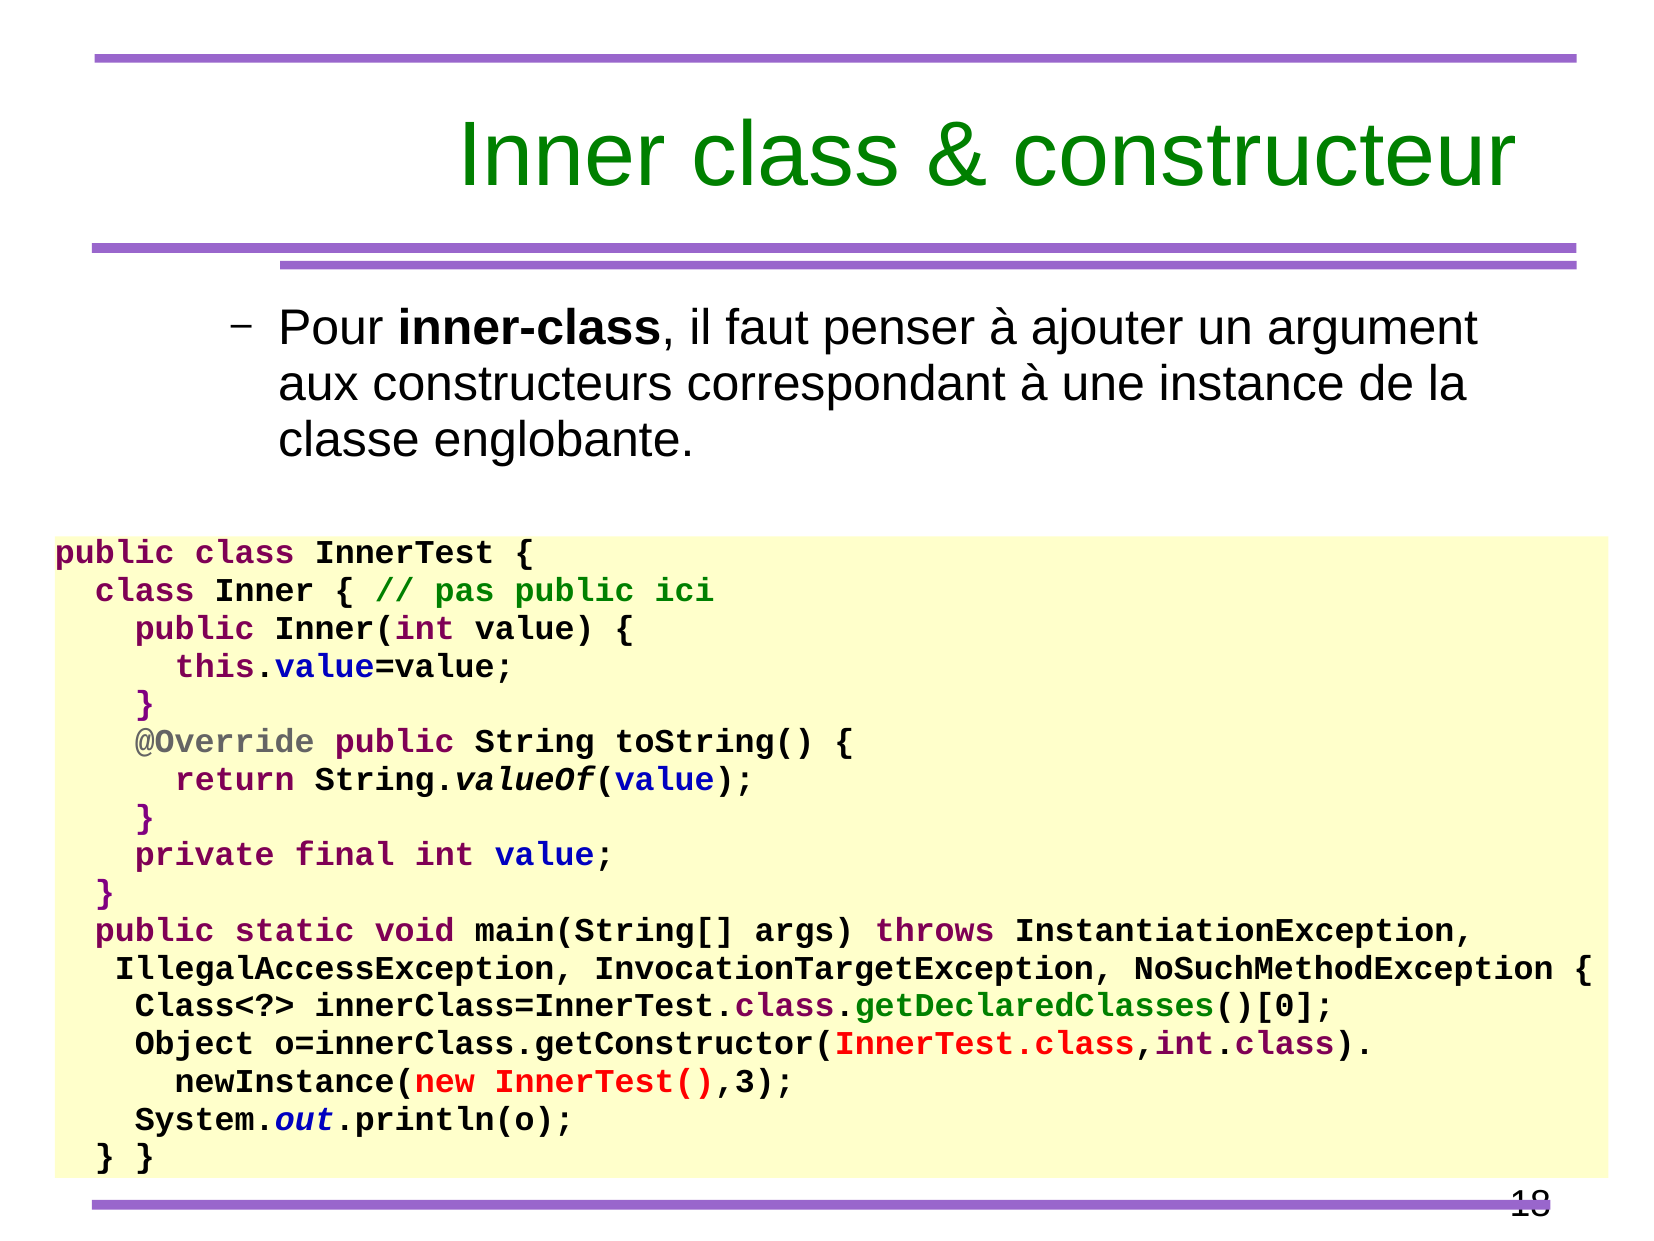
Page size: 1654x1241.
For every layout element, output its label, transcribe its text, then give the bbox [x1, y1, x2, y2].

text_box public class InnerTest { class Inner { // pas public ici public Inner(int value) { this.value=value; } @Override public String toString() { return String.valueOf(value); } private final int value; } public static void main(String[] args) throws InstantiationException, IllegalAccessException, InvocationTargetException, NoSuchMethodException { Class<?> innerClass=InnerTest.class.getDeclaredClasses()[0]; Object o=innerClass.getConstructor(InnerTest.class,int.class). newInstance(new InnerTest(),3); System.out.println(o); } } [54, 536, 1609, 1178]
title Inner class & constructeur [121, 42, 1534, 265]
list Pour inner-class, il faut penser à ajouter un argument aux constructeurs correspondant à une instance de la classe englobante. [121, 291, 1534, 483]
